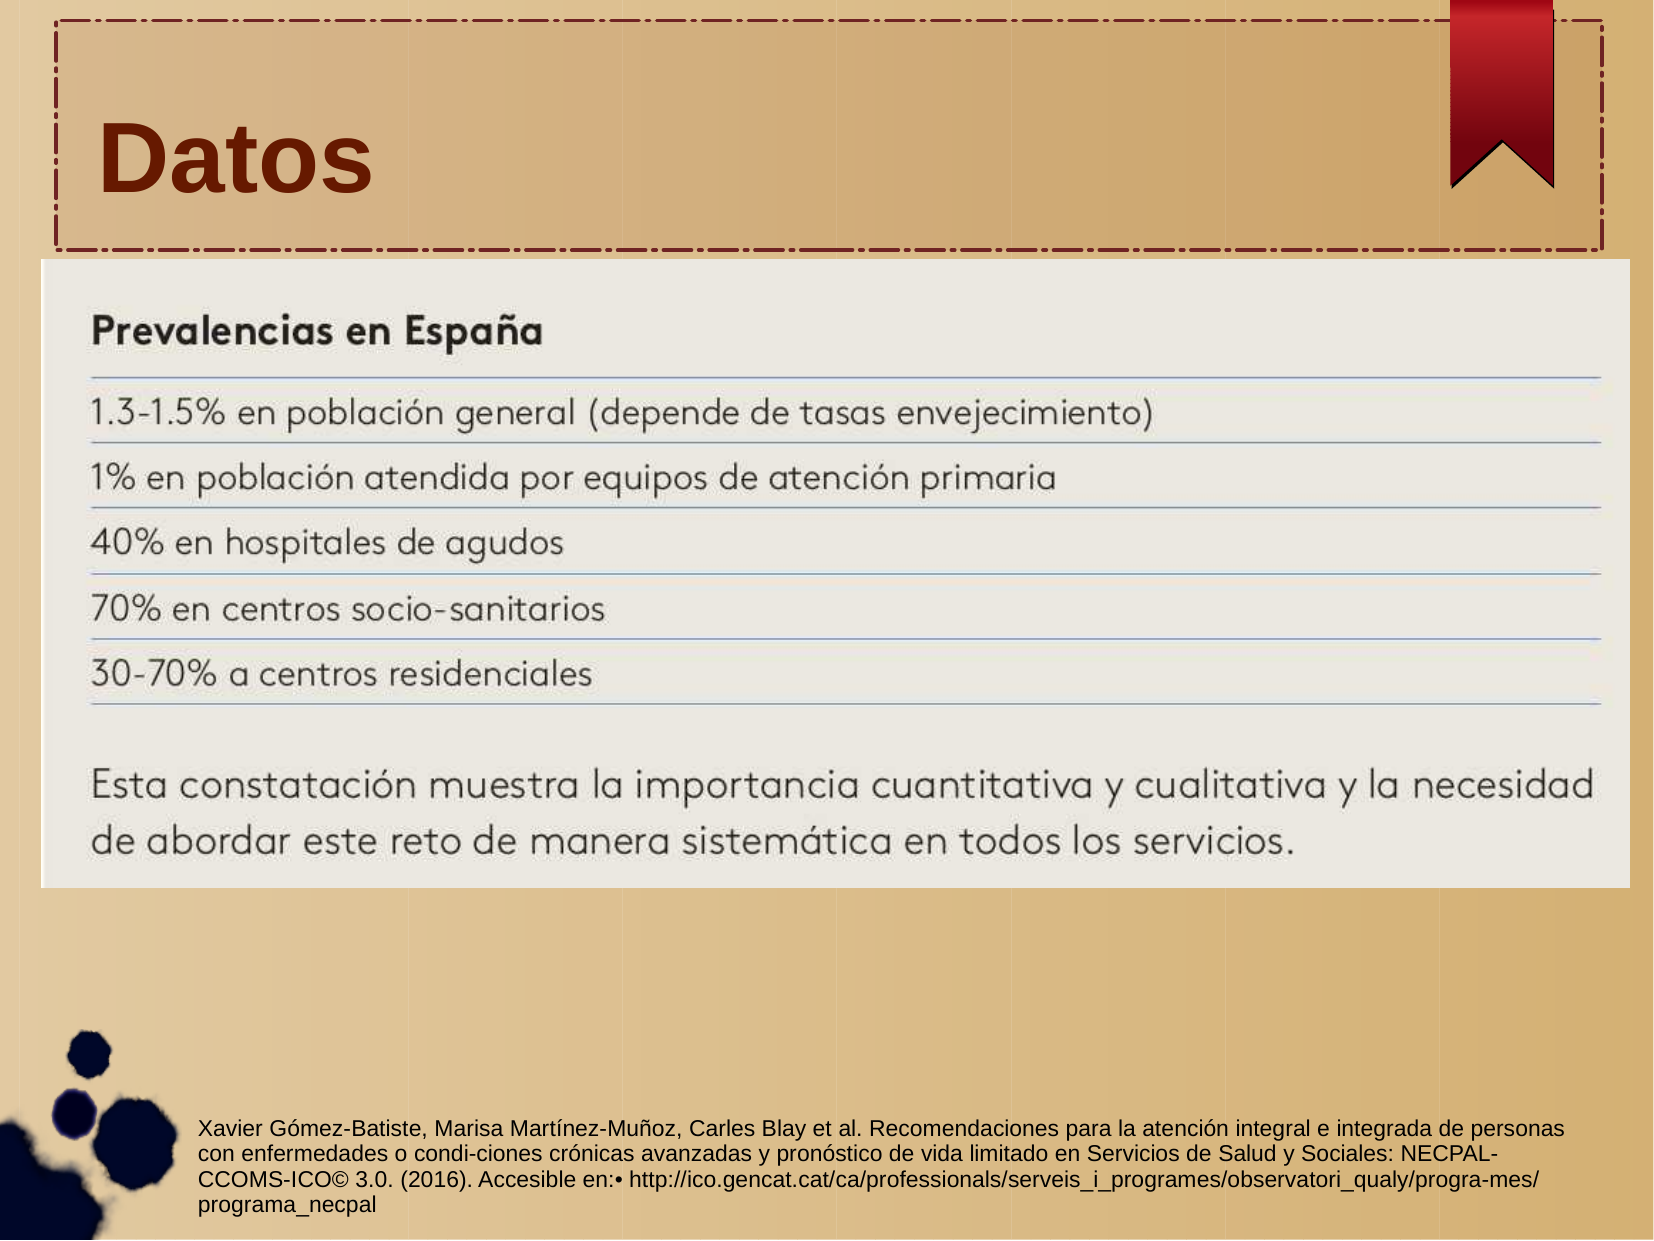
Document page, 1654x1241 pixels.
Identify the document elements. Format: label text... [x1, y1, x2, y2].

text_box Xavier Gómez-Batiste, Marisa Martínez-Muñoz, Carles Blay et al. Recomendaciones para la atención integral e integrada de personas con enfermedades o condi-ciones crónicas avanzadas y pronóstico de vida limitado en Servicios de Salud y Sociales: NECPAL-CCOMS-ICO© 3.0. (2016). Accesible en:• http://ico.gencat.cat/ca/professionals/serveis_i_programes/observatori_qualy/progra-mes/programa_necpal [183, 1108, 1601, 1226]
text_box Datos [82, 94, 449, 222]
picture [41, 259, 1630, 888]
